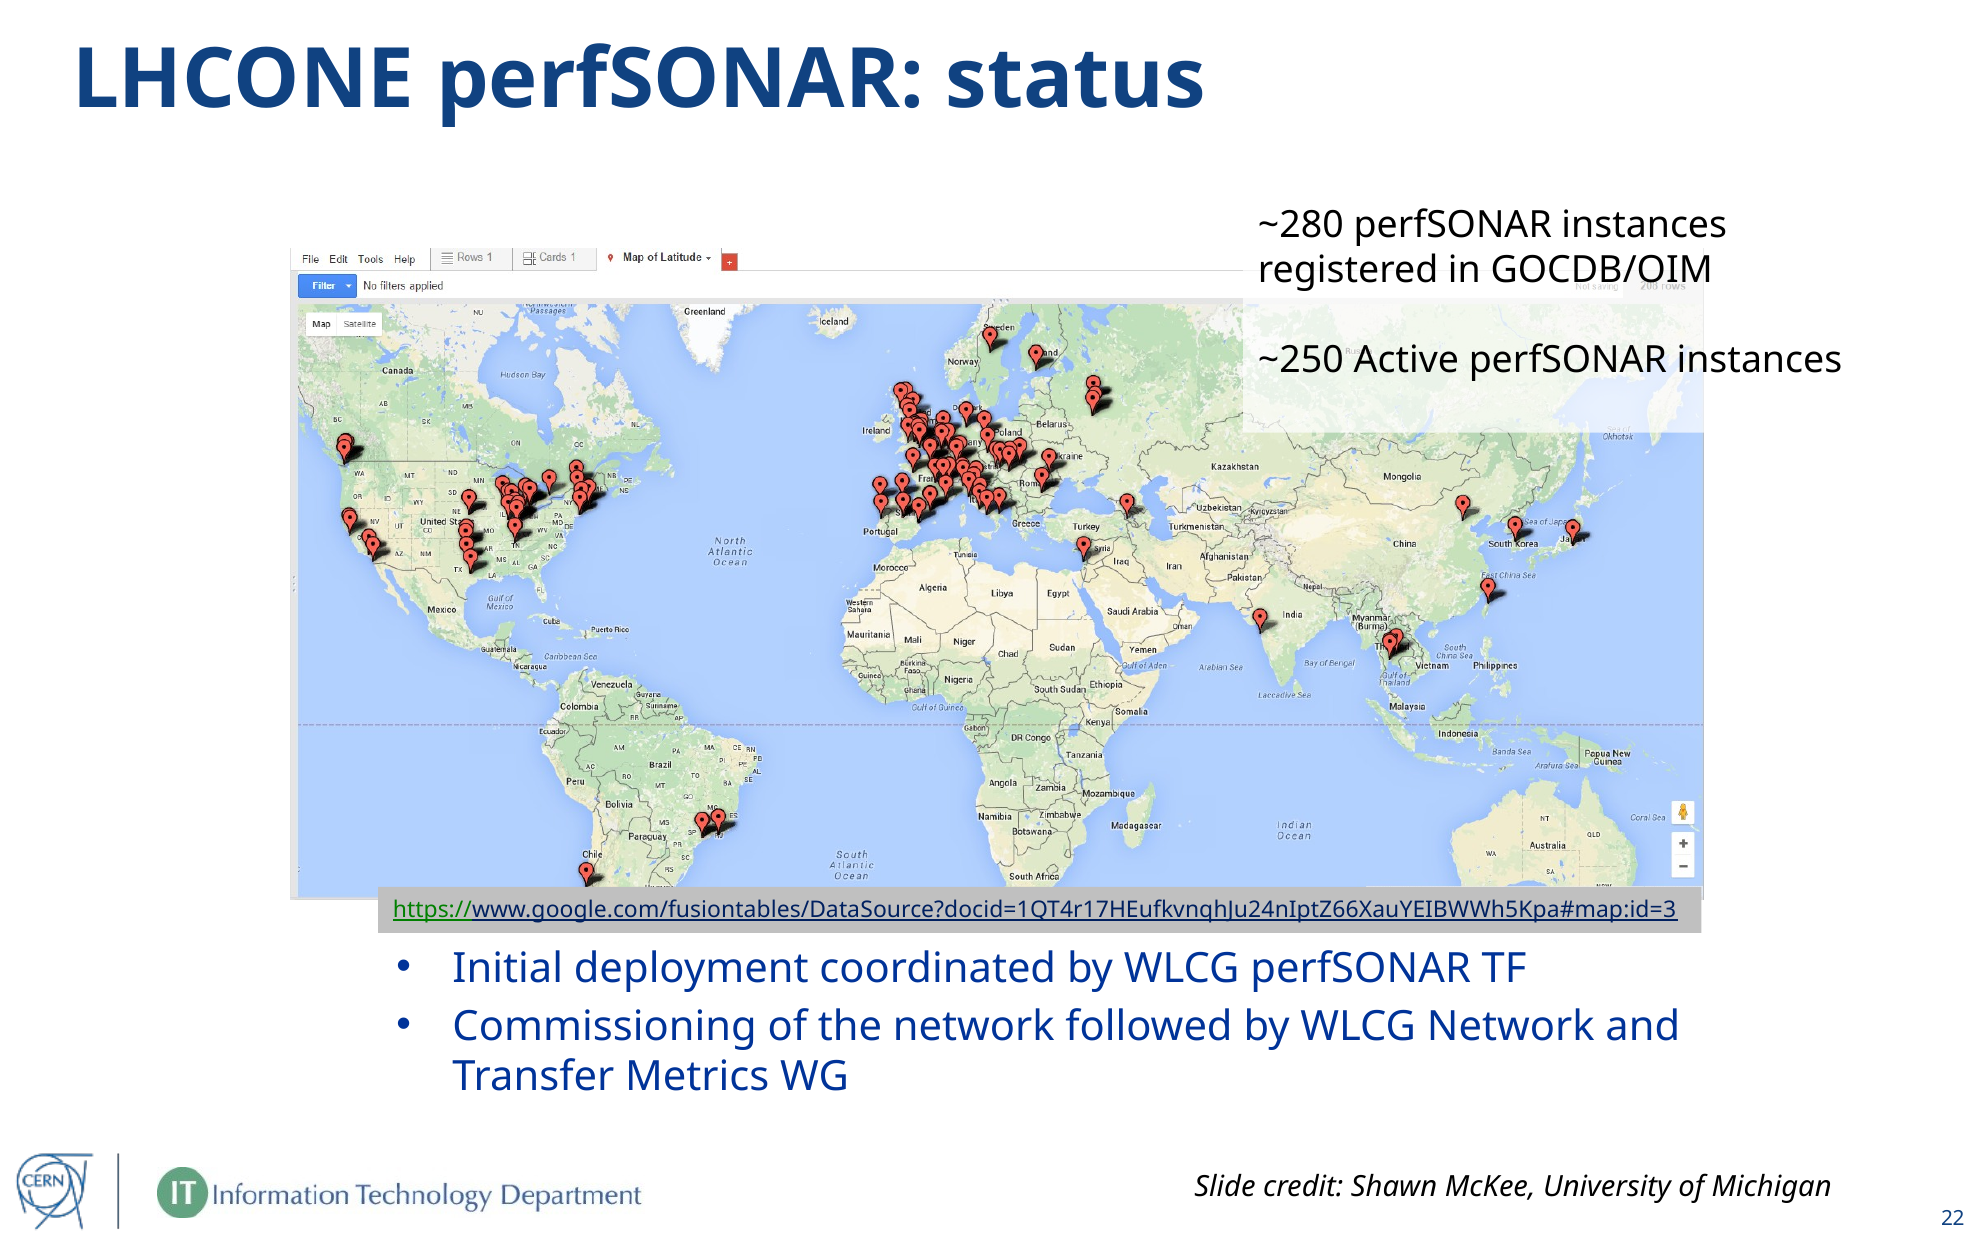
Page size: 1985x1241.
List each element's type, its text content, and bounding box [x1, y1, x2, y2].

picture [16, 1188, 64, 1236]
text_box https://www.google.com/fusiontables/DataSource?docid=1QT4r17HEufkvnqhJu24nIptZ66XauYEIBWWh5Kpa#map:id=3 [378, 886, 1702, 933]
picture [51, 1200, 64, 1215]
text_box Slide credit: Shawn McKee, University of Michigan [1179, 1157, 1855, 1241]
text_box ~280 perfSONAR instances registered in GOCDB/OIM ~250 Active perfSONAR instances [1243, 192, 1887, 433]
picture [19, 1188, 64, 1207]
text_box Initial deployment coordinated by WLCG perfSONAR TF Commissioning of the network followed by WLCG Network and Transfer Metrics WG [381, 932, 1732, 1122]
picture [38, 1207, 55, 1215]
picture [290, 248, 1704, 900]
picture [157, 1167, 948, 1218]
title LHCONE perfSONAR: status [72, 0, 1834, 166]
